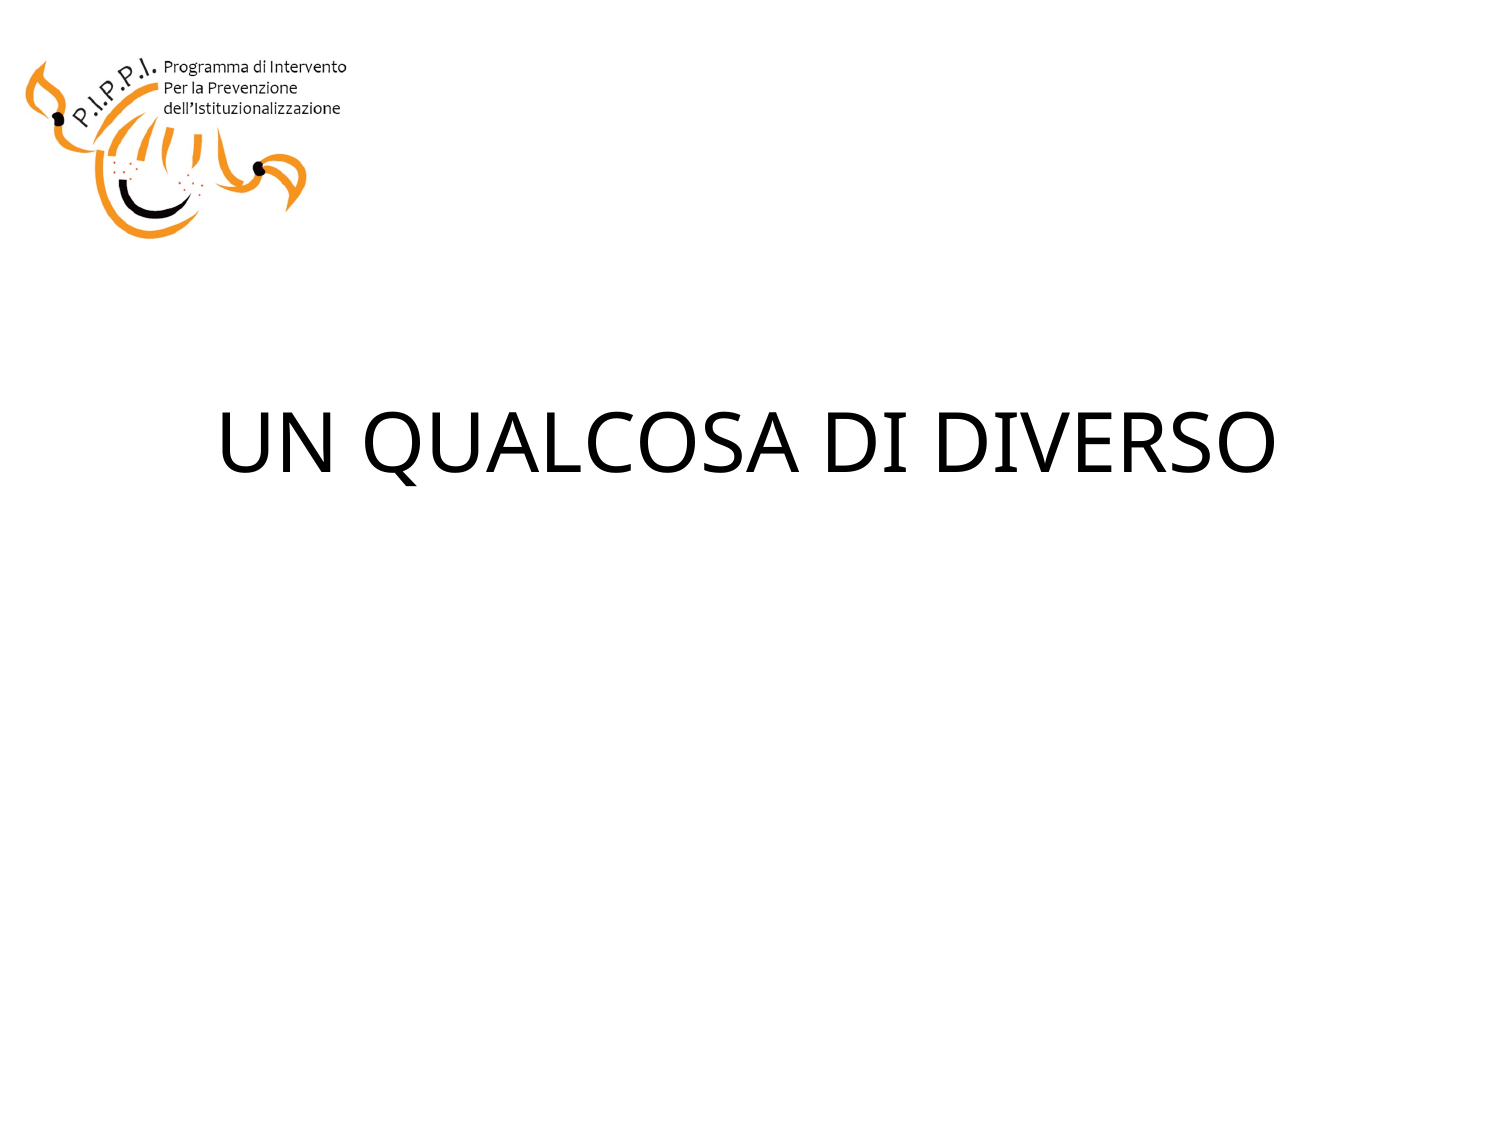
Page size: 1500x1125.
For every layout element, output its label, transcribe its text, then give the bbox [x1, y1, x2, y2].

title UN QUALCOSA DI DIVERSO [75, 0, 1421, 597]
picture [17, 31, 355, 273]
